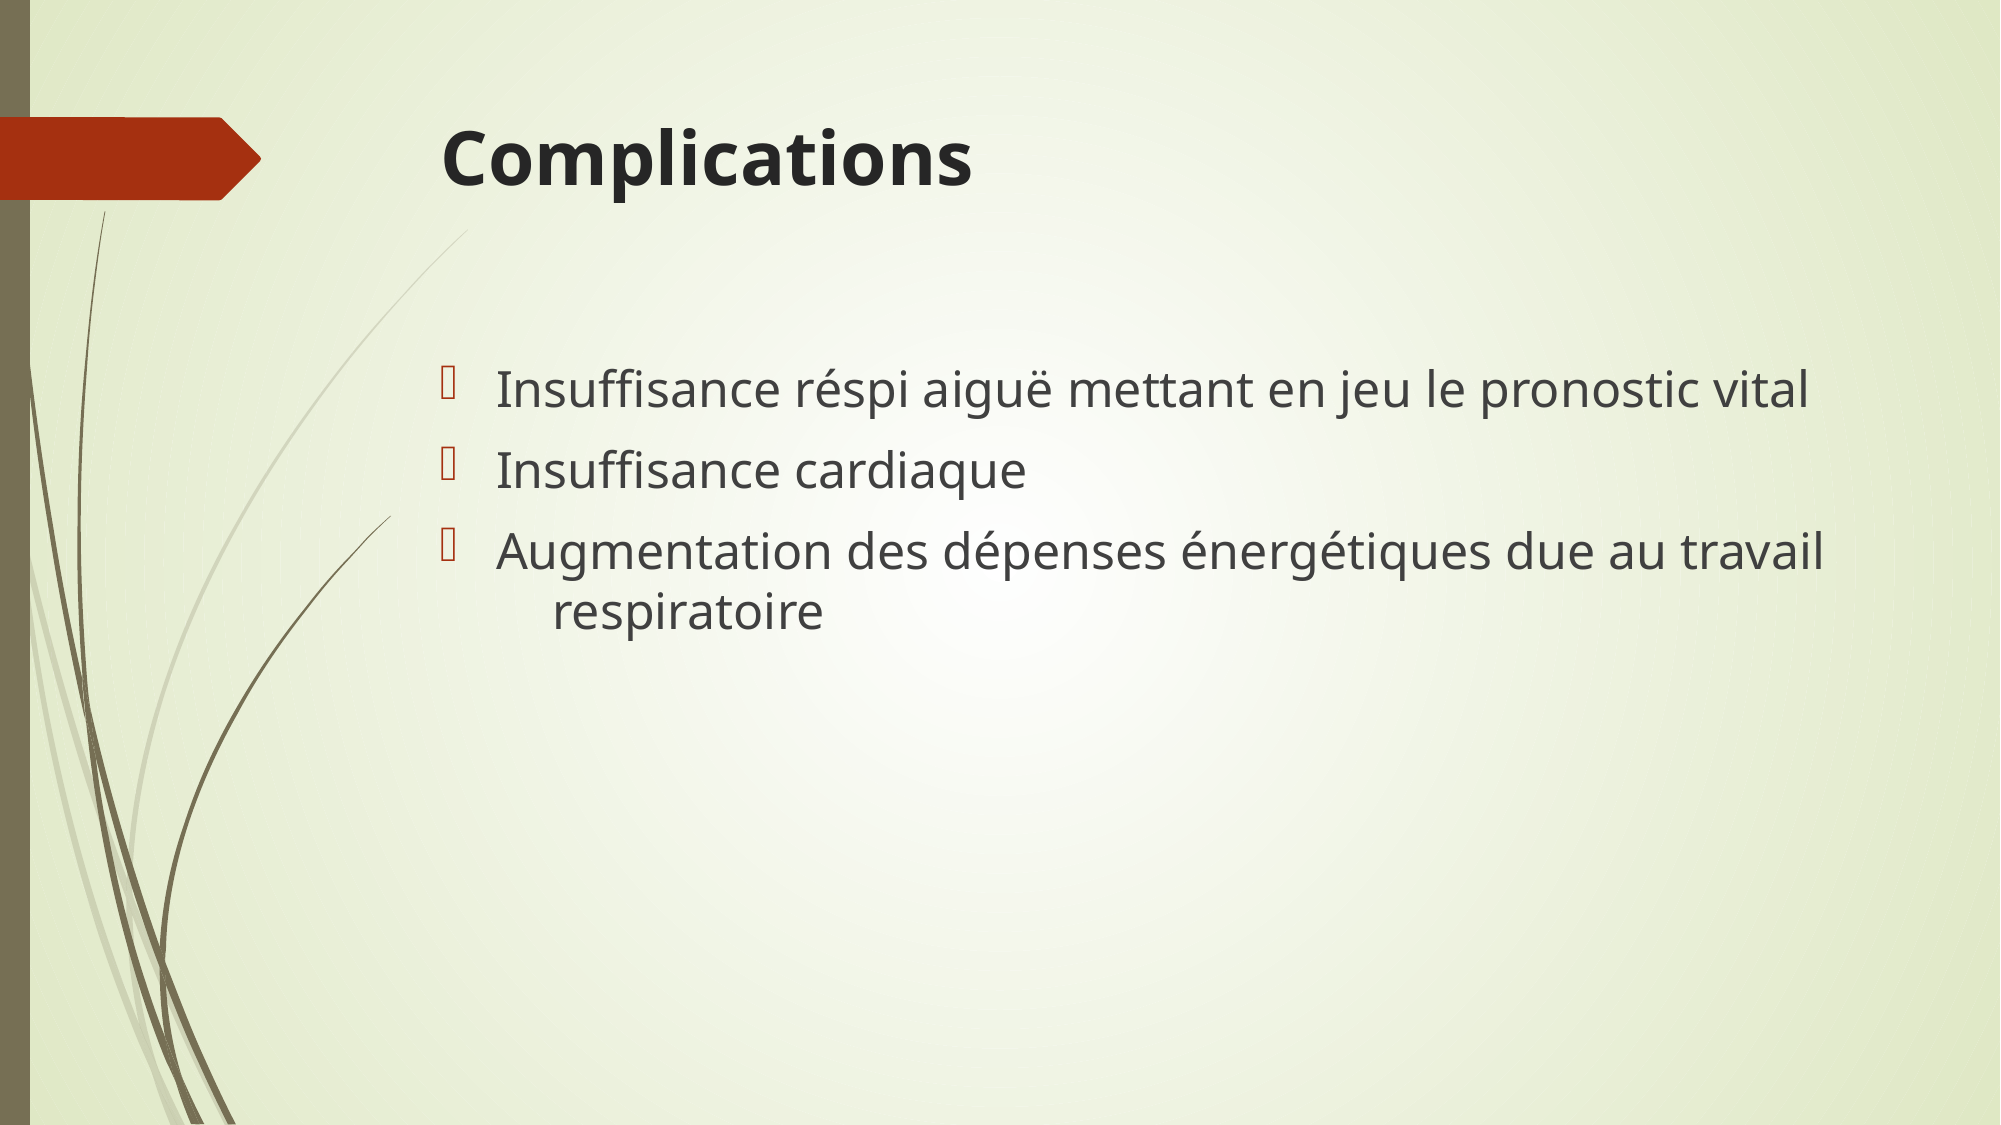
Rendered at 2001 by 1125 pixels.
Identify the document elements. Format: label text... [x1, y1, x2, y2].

title Complications [425, 102, 1888, 313]
list Insuffisance réspi aiguë mettant en jeu le pronostic vital Insuffisance cardiaque Augmentation des dépenses énergétiques due au travail respiratoire [424, 350, 1888, 970]
